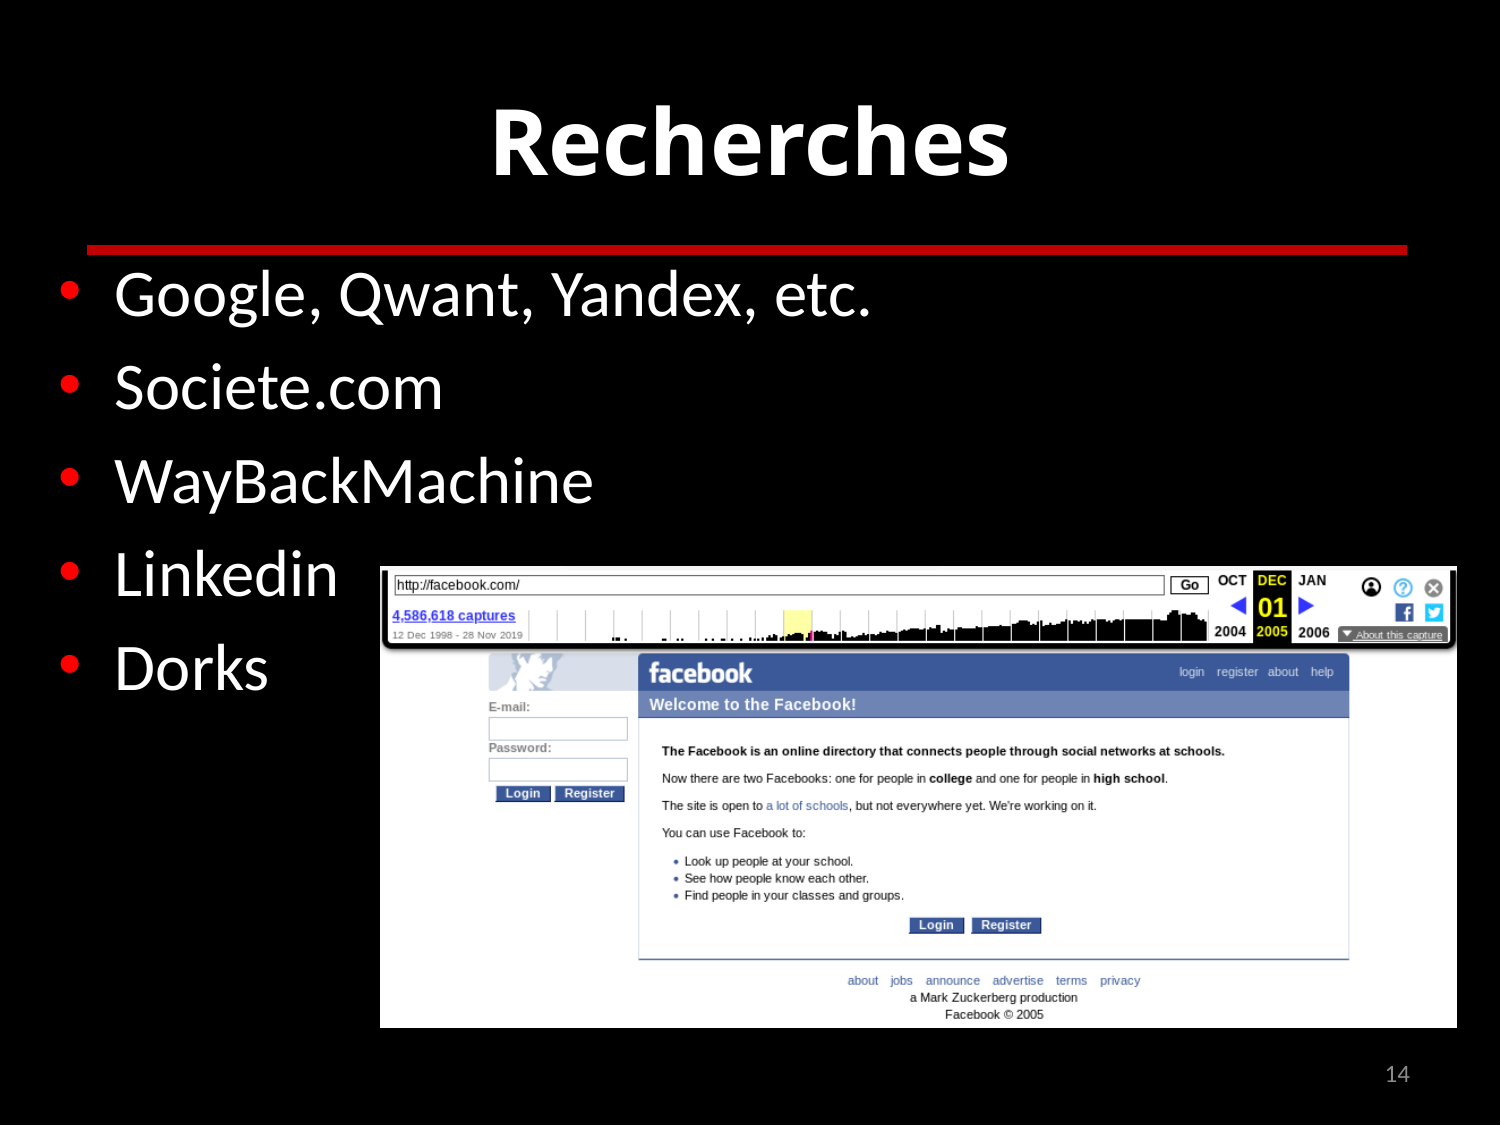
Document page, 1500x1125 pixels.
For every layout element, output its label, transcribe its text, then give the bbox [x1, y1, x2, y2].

slide_number <numéro> [1074, 1042, 1425, 1103]
list Google, Qwant, Yandex, etc. Societe.com WayBackMachine Linkedin Dorks [43, 242, 1394, 736]
title Recherches [75, 45, 1425, 233]
picture [380, 566, 1457, 1028]
